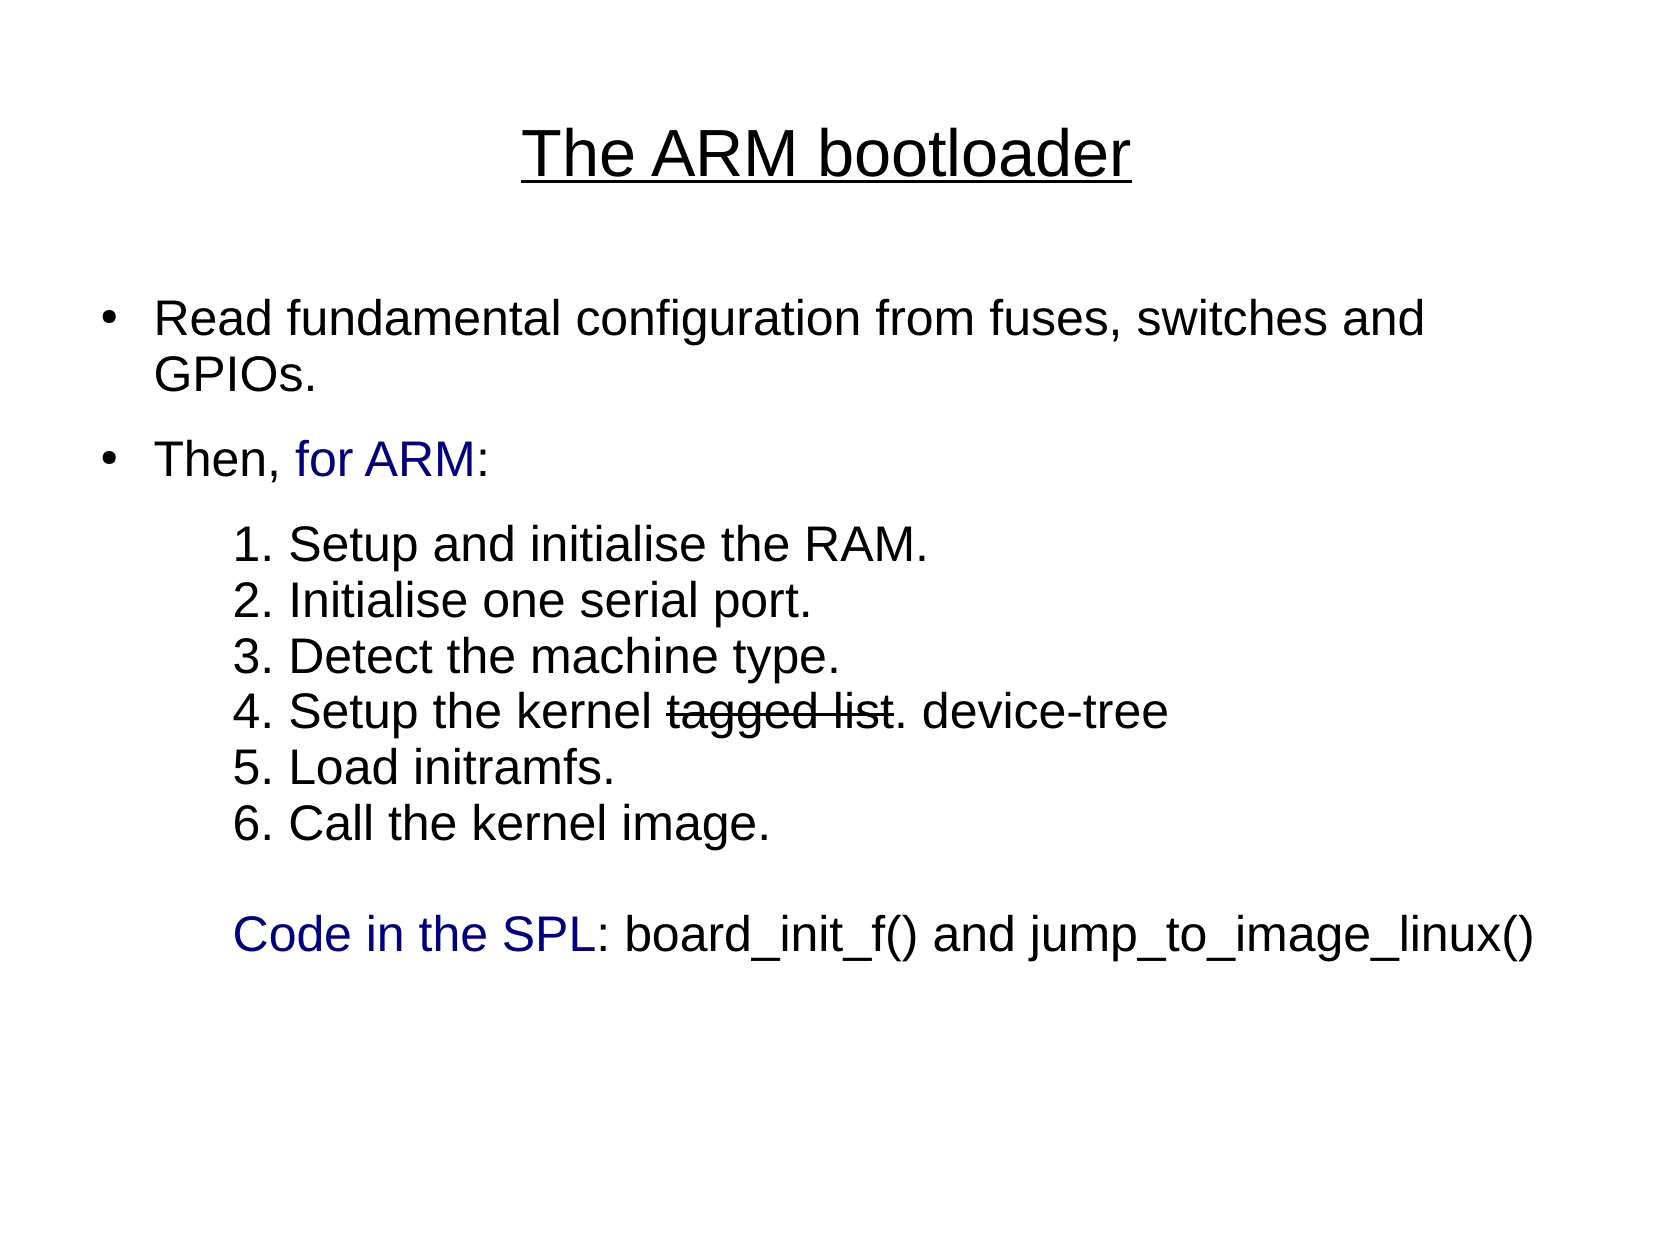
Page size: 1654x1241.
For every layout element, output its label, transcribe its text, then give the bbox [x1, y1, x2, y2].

list Read fundamental configuration from fuses, switches and GPIOs. Then, for ARM: 1. Setup and initialise the RAM. 2. Initialise one serial port. 3. Detect the machine type. 4. Setup the kernel tagged list. device-tree 5. Load initramfs. 6. Call the kernel image. Code in the SPL: board_init_f() and jump_to_image_linux() [82, 290, 1571, 1010]
title The ARM bootloader [82, 49, 1571, 257]
